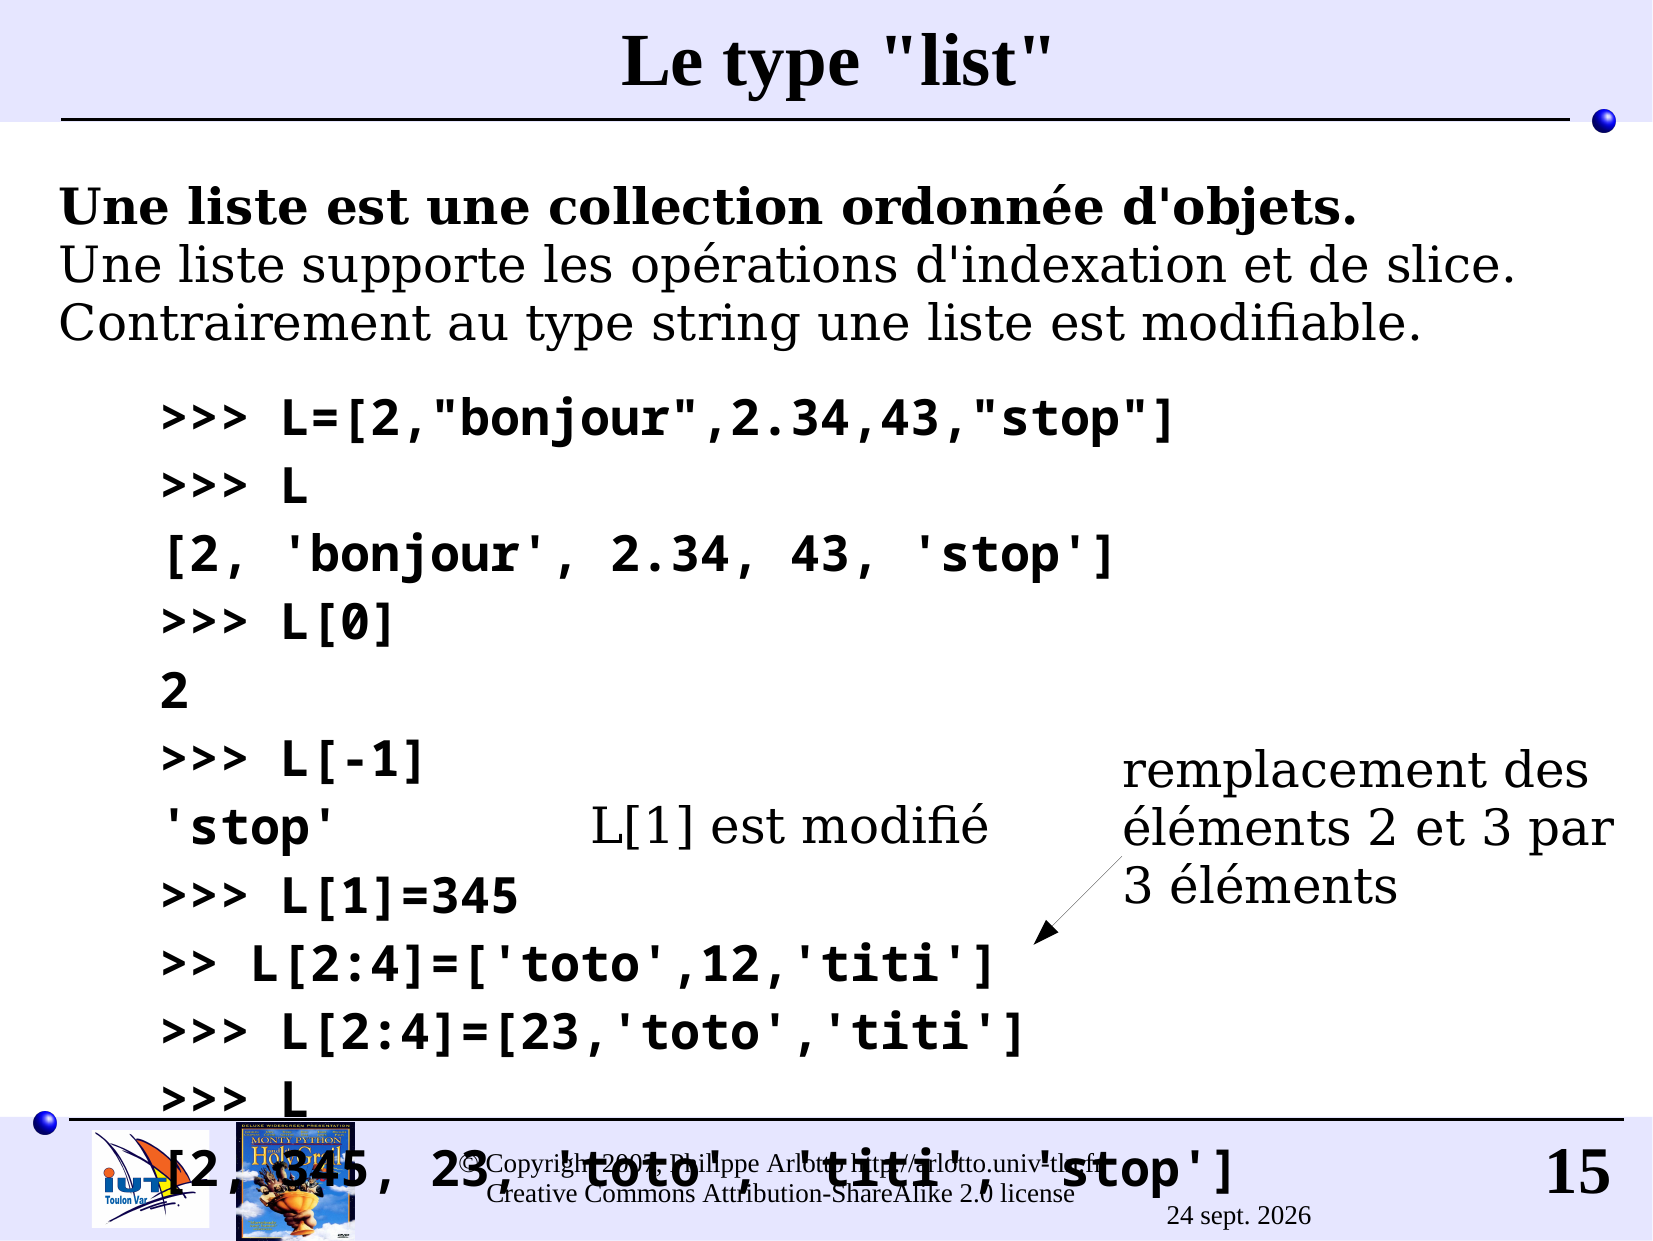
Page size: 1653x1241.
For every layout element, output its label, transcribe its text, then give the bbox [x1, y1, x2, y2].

text_box >>> L=[2,"bonjour",2.34,43,"stop"] >>> L [2, 'bonjour', 2.34, 43, 'stop'] >>> L[0] 2 >>> L[-1] 'stop' >>> L[1]=345 >> L[2:4]=['toto',12,'titi'] >>> L[2:4]=[23,'toto','titi'] >>> L [2, 345, 23, 'toto', 'titi', 'stop'] [160, 381, 1241, 1093]
text_box remplacement des éléments 2 et 3 par 3 éléments [1122, 740, 1615, 916]
text_box L[1] est modifié [590, 797, 992, 856]
picture [236, 1122, 355, 1241]
title Le type "list" [95, 11, 1585, 110]
text_box Une liste est une collection ordonnée d'objets. Une liste supporte les opérations d'indexation et de slice. Contrairement au type string une liste est modifiable. [59, 177, 1519, 353]
